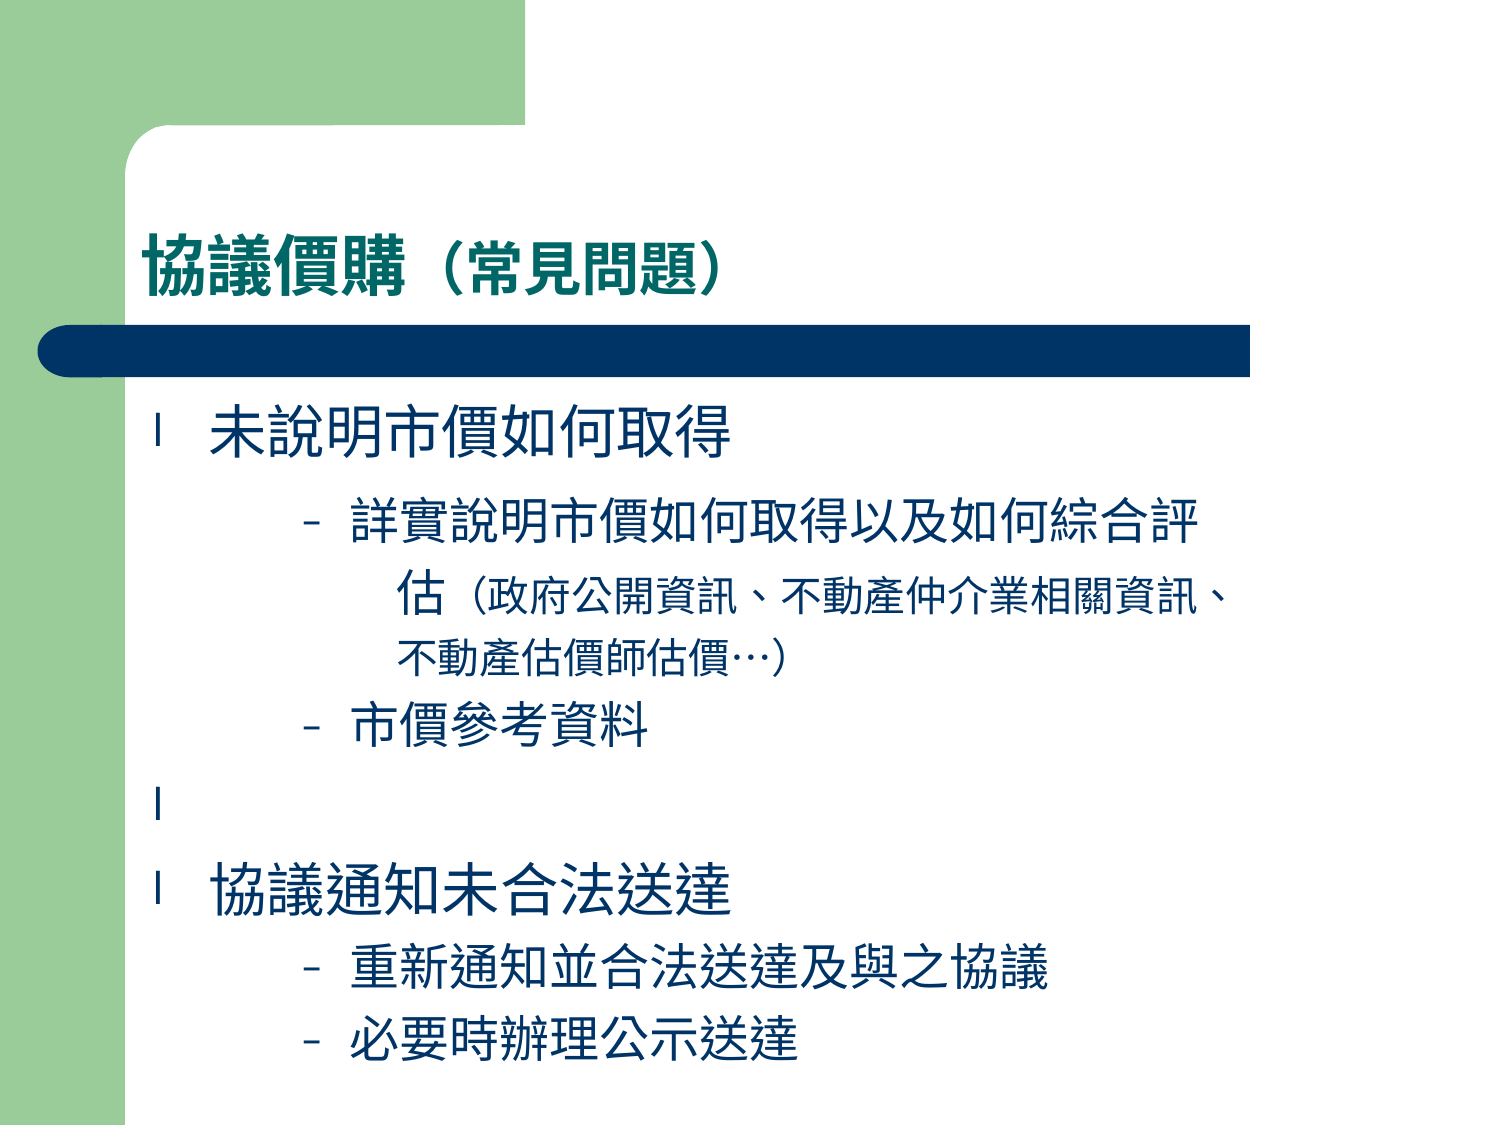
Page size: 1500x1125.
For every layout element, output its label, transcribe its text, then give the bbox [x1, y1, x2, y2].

title 協議價購（常見問題） [125, 125, 1426, 313]
list 未說明市價如何取得 詳實說明市價如何取得以及如何綜合評估（政府公開資訊、不動產仲介業相關資訊、不動產估價師估價…） 市價參考資料 協議通知未合法送達 重新通知並合法送達及與之協議 必要時辦理公示送達 [137, 387, 1258, 1083]
